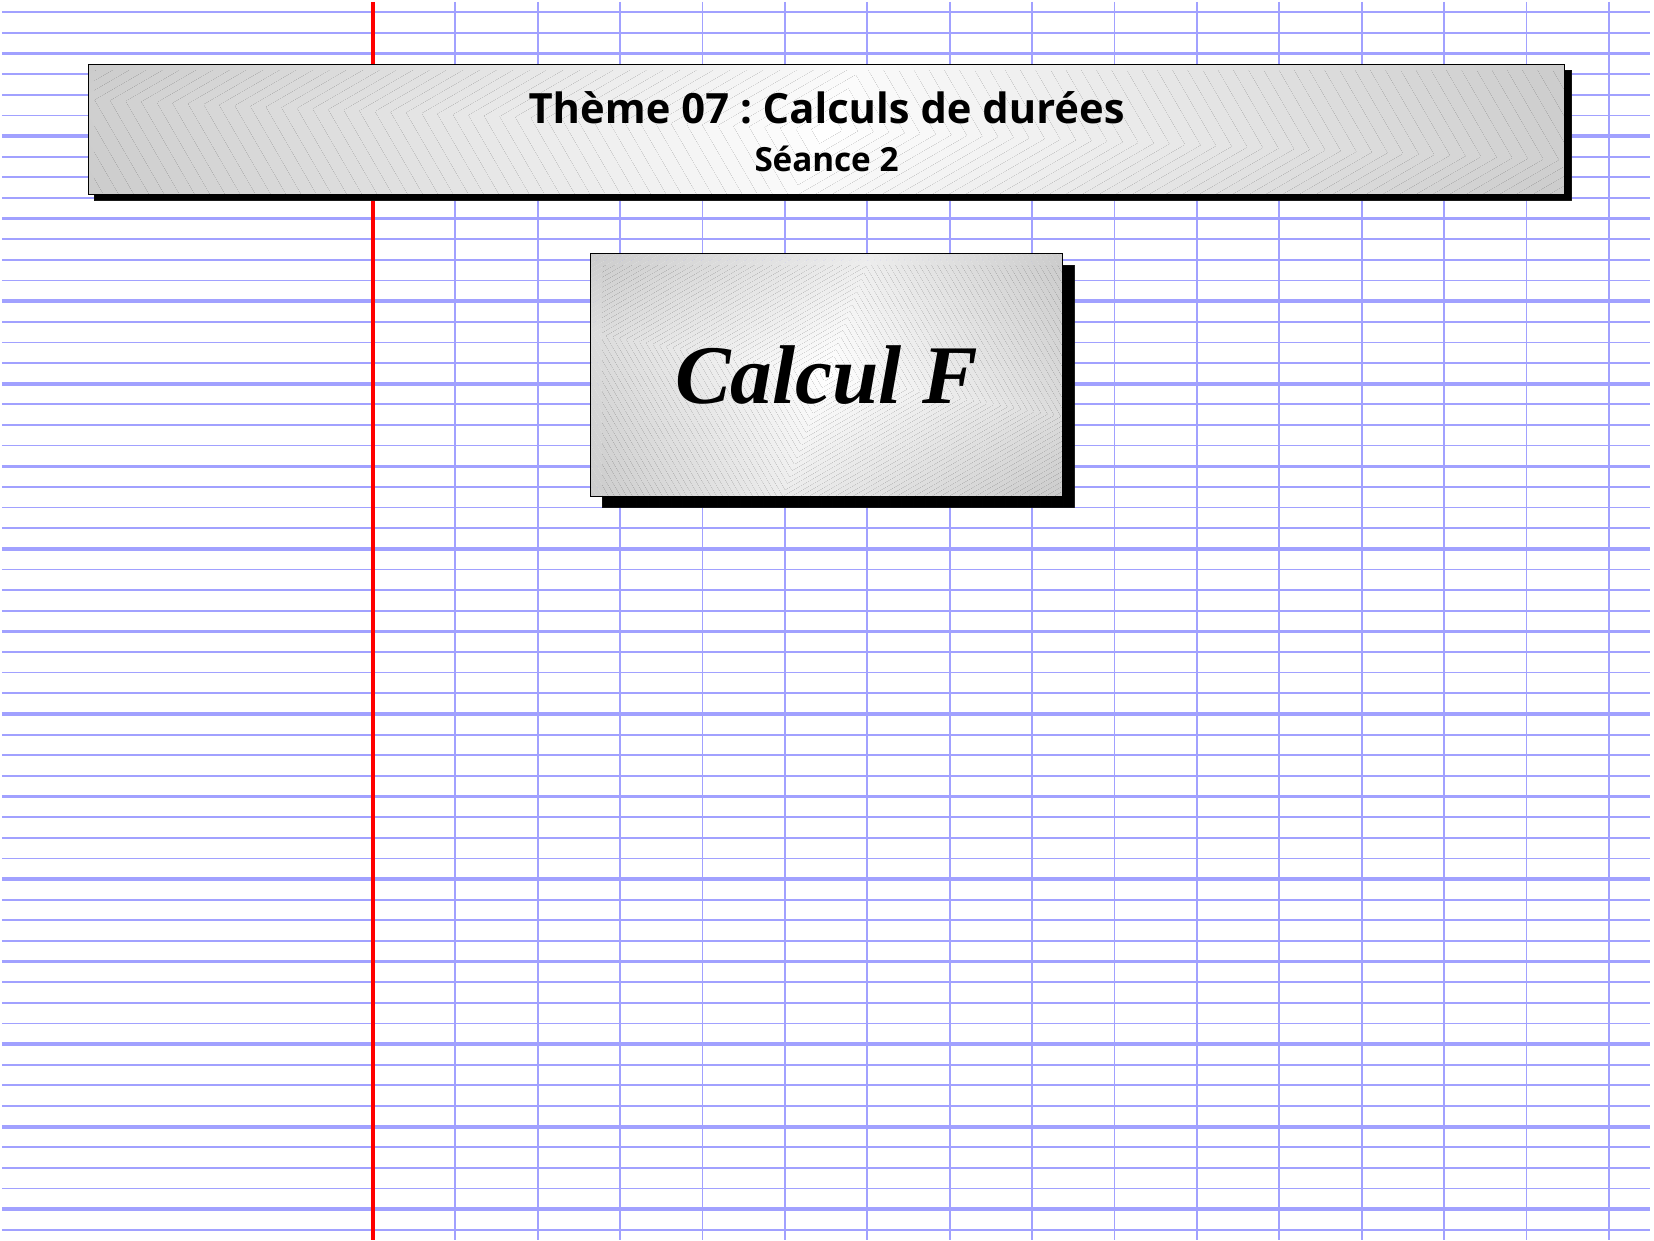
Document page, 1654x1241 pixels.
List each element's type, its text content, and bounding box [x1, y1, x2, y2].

text_box Calcul F [590, 253, 1063, 497]
picture [0, 0, 1654, 1241]
text_box Thème 07 : Calculs de durées Séance 2 [88, 64, 1565, 195]
